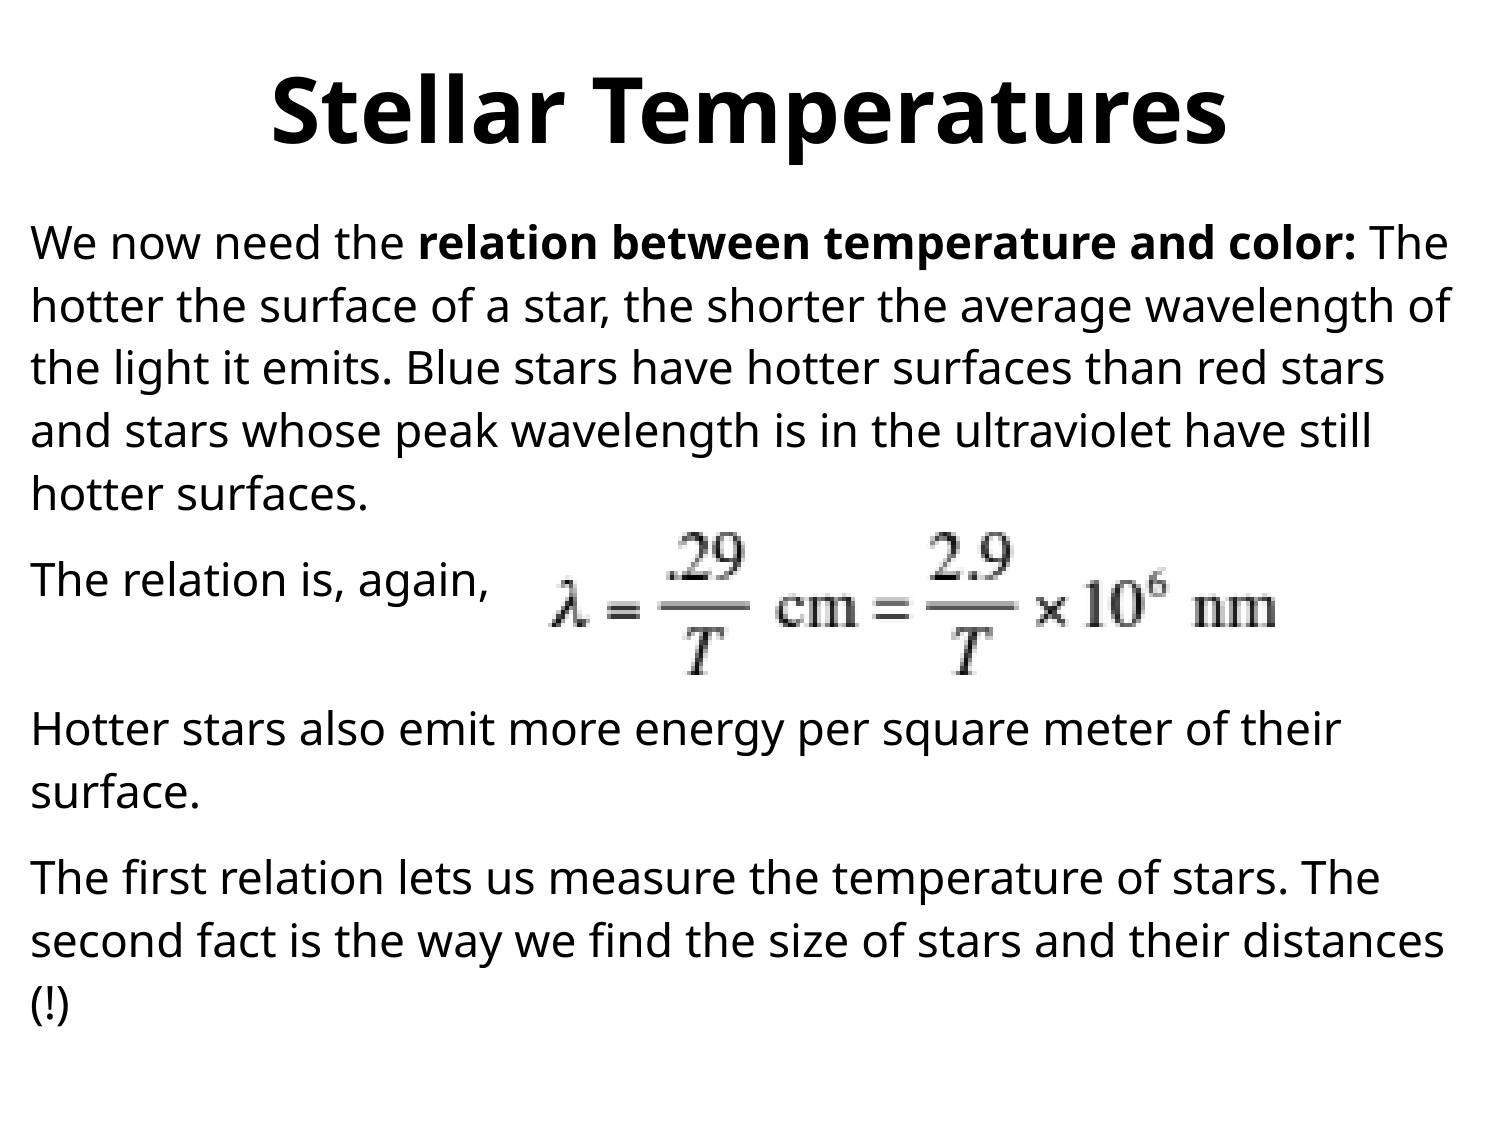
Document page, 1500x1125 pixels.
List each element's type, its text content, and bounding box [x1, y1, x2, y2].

picture [540, 525, 1276, 680]
title Stellar Temperatures [30, 55, 1471, 163]
list We now need the relation between temperature and color: The hotter the surface of a star, the shorter the average wavelength of the light it emits. Blue stars have hotter surfaces than red stars and stars whose peak wavelength is in the ultraviolet have still hotter surfaces. The relation is, again, Hotter stars also emit more energy per square meter of their surface. The first relation lets us measure the temperature of stars. The second fact is the way we find the size of stars and their distances (!) [30, 210, 1471, 1036]
